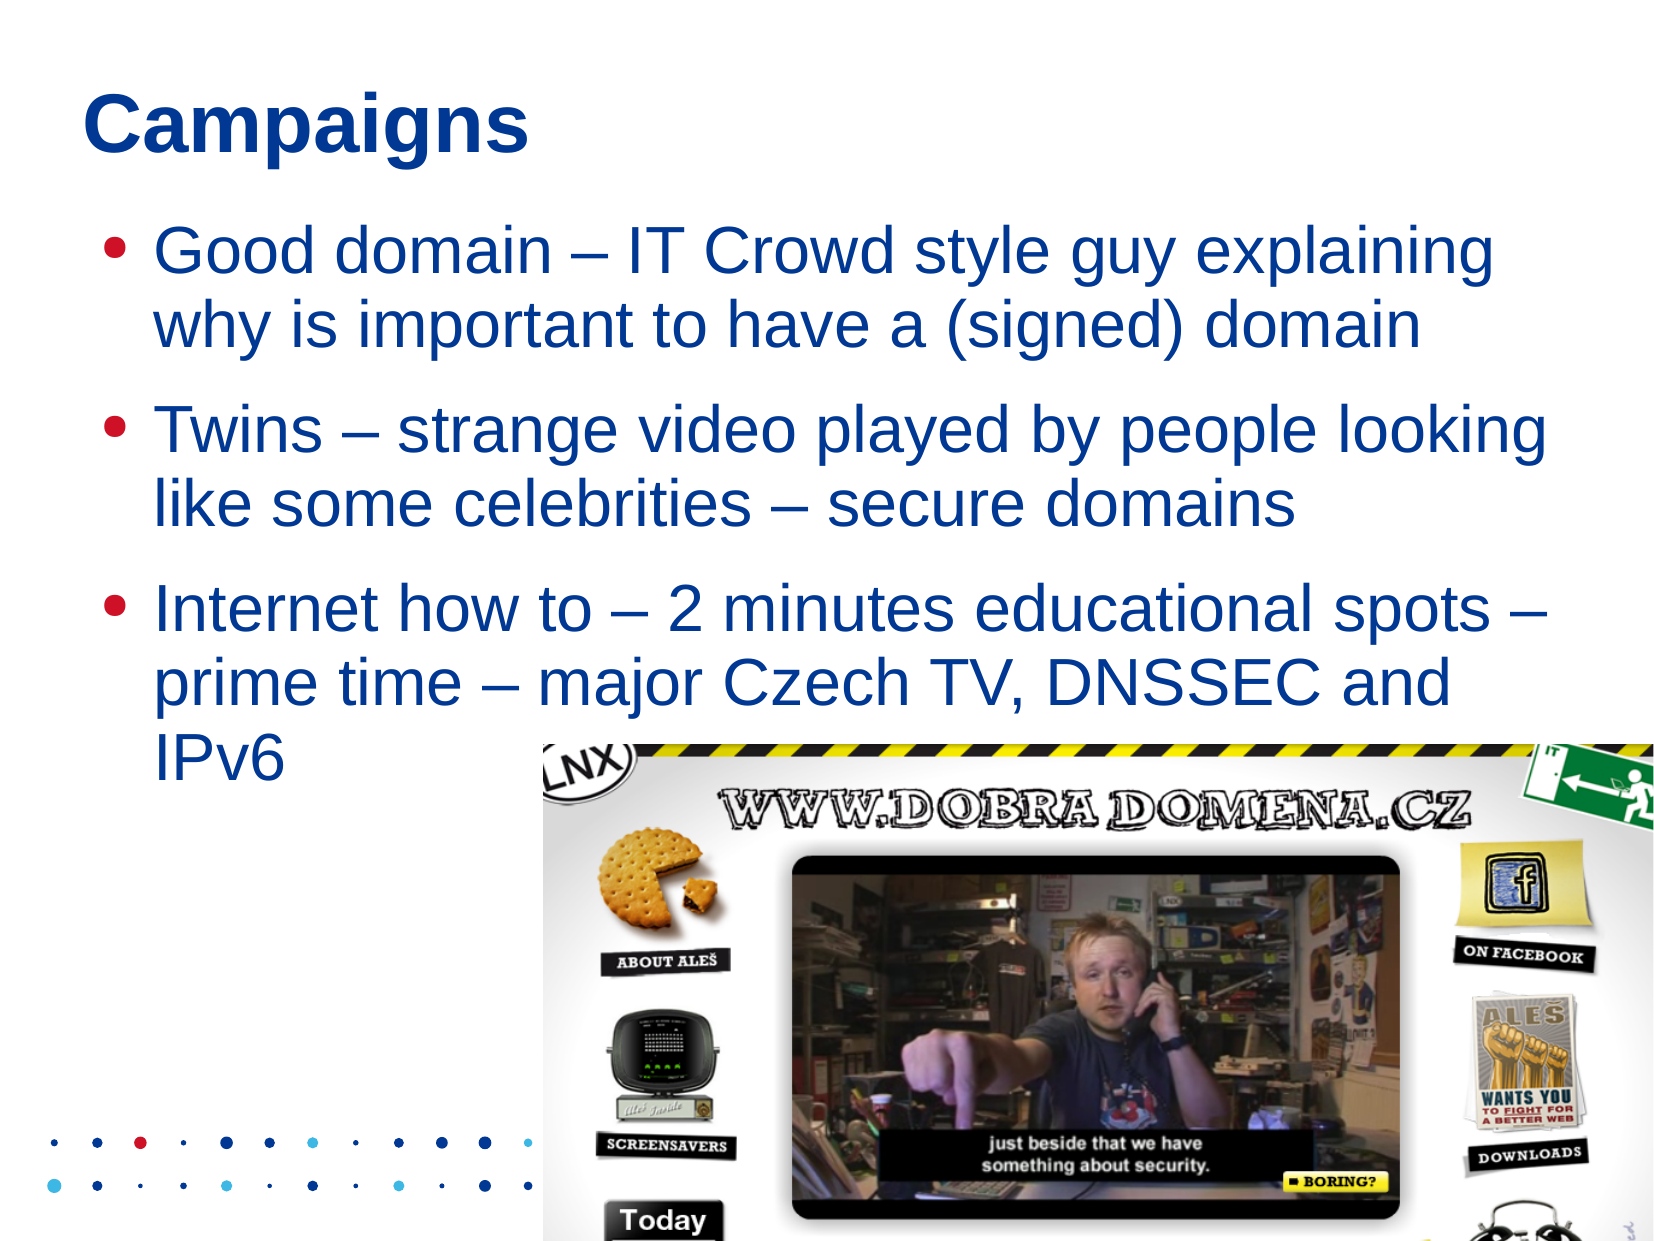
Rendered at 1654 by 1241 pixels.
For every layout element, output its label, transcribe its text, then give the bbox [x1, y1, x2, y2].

list Good domain – IT Crowd style guy explaining why is important to have a (signed) domain Twins – strange video played by people looking like some celebrities – secure domains Internet how to – 2 minutes educational spots – prime time – major Czech TV, DNSSEC and IPv6 [82, 212, 1571, 1111]
title Campaigns [82, 70, 1571, 178]
picture [543, 744, 1654, 1241]
